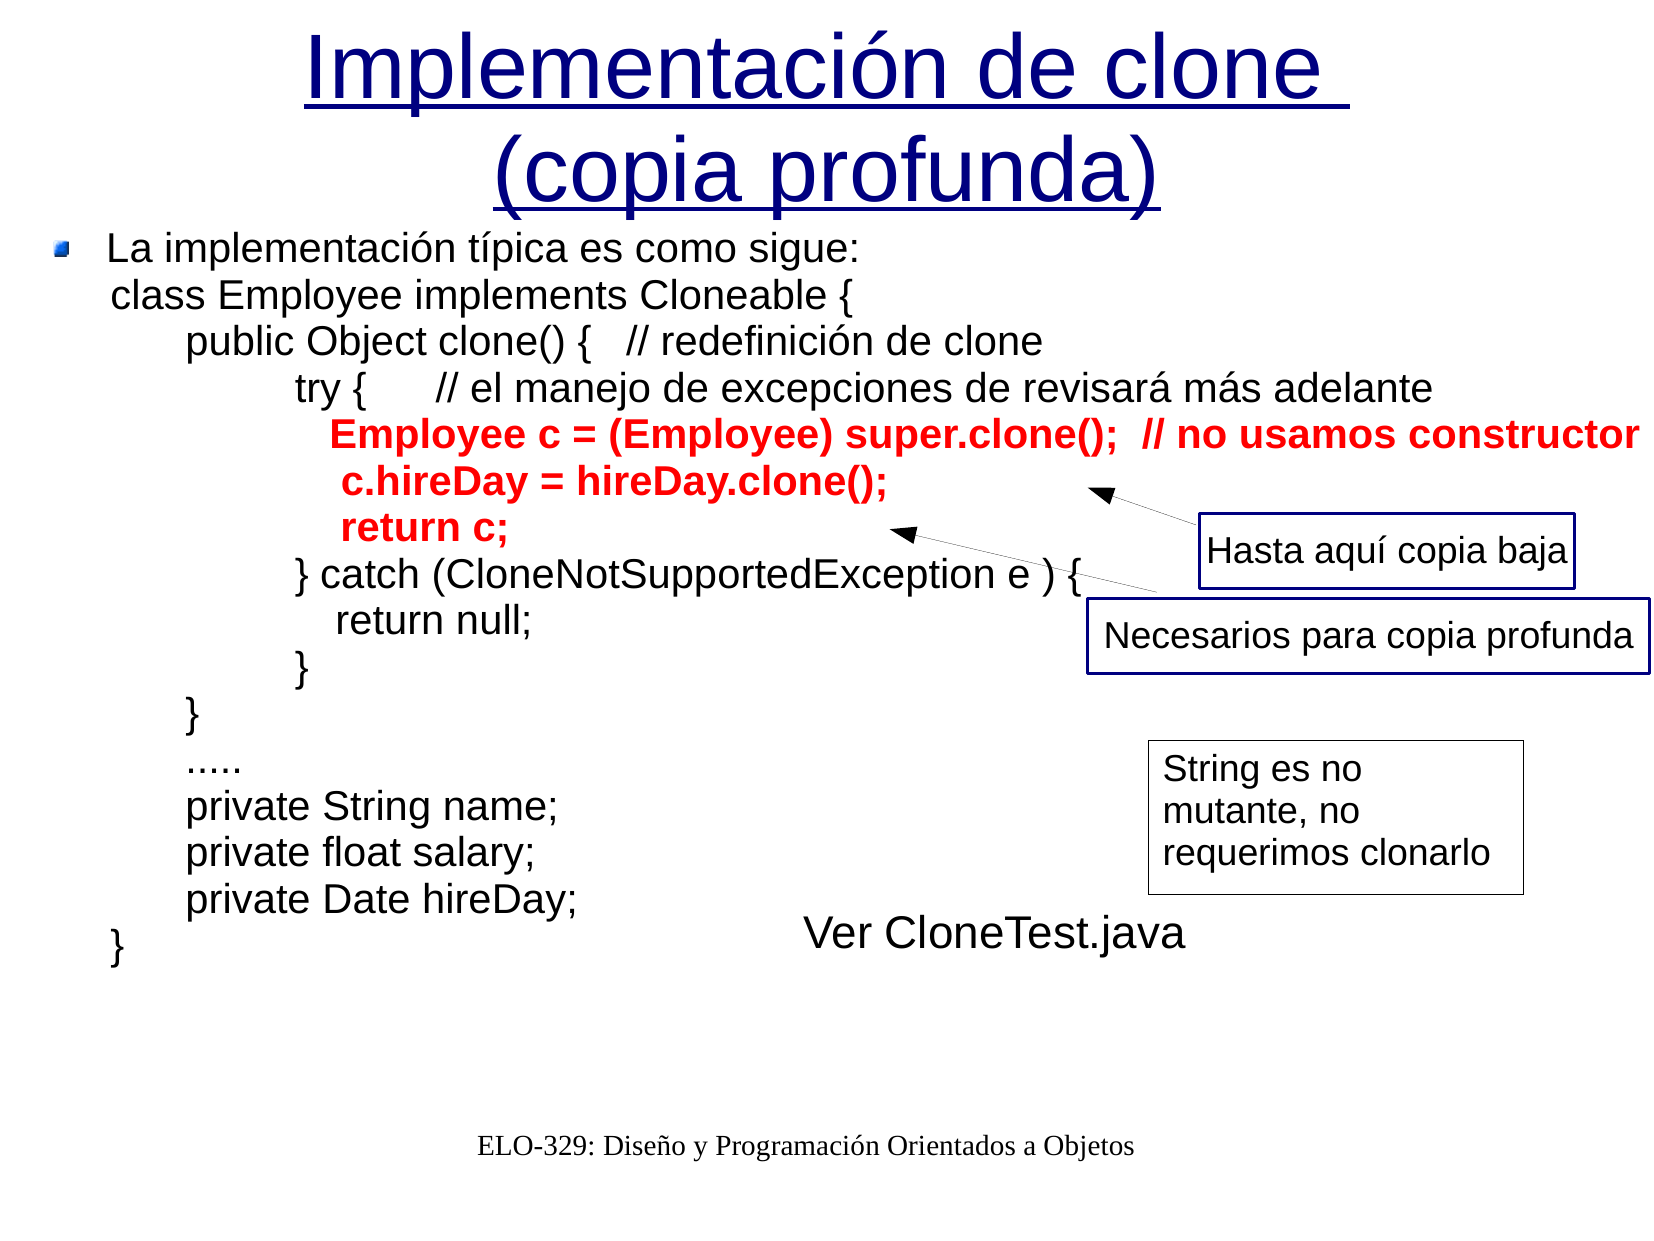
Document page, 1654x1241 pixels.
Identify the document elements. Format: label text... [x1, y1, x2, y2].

title Implementación de clone (copia profunda) [82, 4, 1571, 225]
text_box Ver CloneTest.java [788, 899, 1209, 972]
list La implementación típica es como sigue: class Employee implements Cloneable { public Object clone() { // redefinición de clone try { // el manejo de excepciones de revisará más adelante Employee c = (Employee) super.clone(); // no usamos constructor c.hireDay = hireDay.clone(); return c; } catch (CloneNotSupportedException e ) { return null; } } ..... private String name; private float salary; private Date hireDay; } [35, 225, 1651, 1163]
text_box String es no mutante, no requerimos clonarlo [1148, 740, 1524, 895]
text_box Necesarios para copia profunda [1087, 598, 1650, 674]
text_box Hasta aquí copia baja [1199, 513, 1575, 589]
